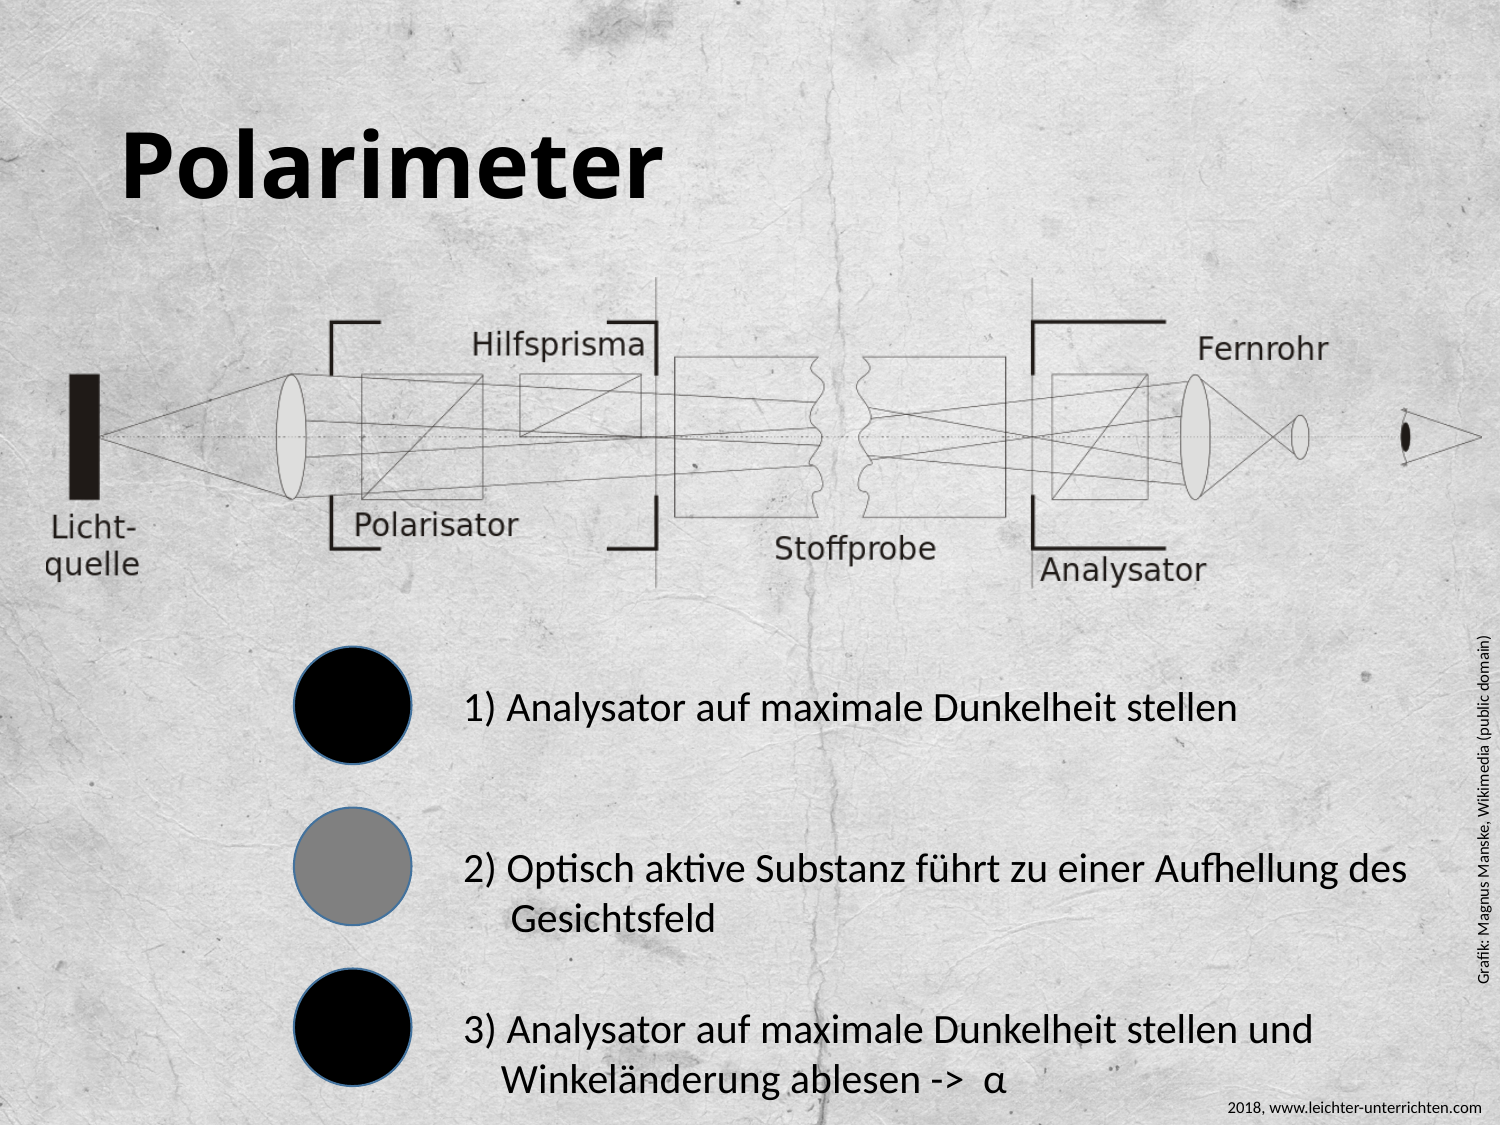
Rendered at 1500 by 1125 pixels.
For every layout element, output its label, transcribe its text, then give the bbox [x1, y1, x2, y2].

text_box Grafik: Magnus Manske, Wikimedia (public domain) [1464, 620, 1500, 1000]
text_box [293, 968, 412, 1087]
text_box [293, 646, 412, 765]
text_box [293, 807, 412, 926]
text_box 2) Optisch aktive Substanz führt zu einer Aufhellung des Gesichtsfeld [448, 833, 1424, 949]
title Polarimeter [103, 59, 1397, 277]
text_box 3) Analysator auf maximale Dunkelheit stellen und Winkeländerung ablesen -> α [448, 994, 1339, 1110]
picture [0, 0, 1500, 1125]
text_box 1) Analysator auf maximale Dunkelheit stellen [448, 672, 1254, 738]
